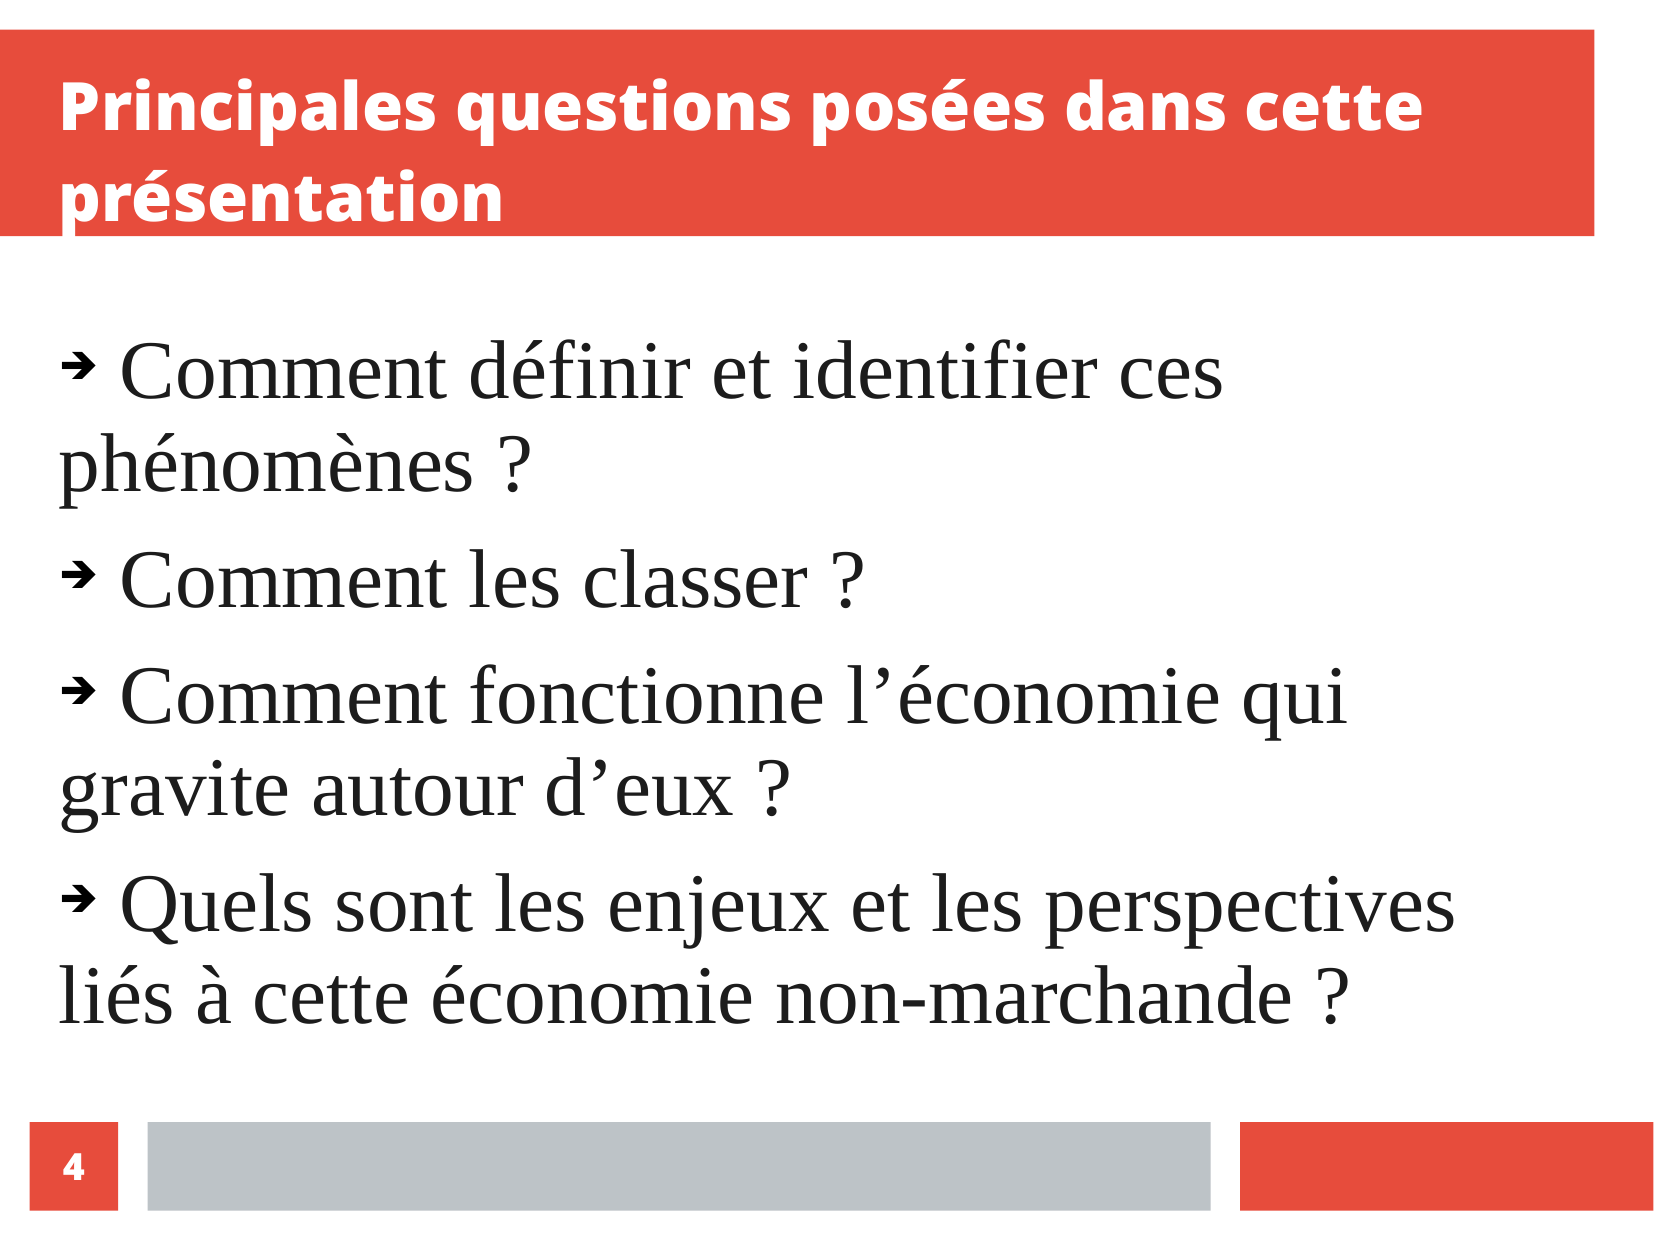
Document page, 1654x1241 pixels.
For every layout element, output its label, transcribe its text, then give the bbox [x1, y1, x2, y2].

list Comment définir et identifier ces phénomènes ? Comment les classer ? Comment fonctionne l’économie qui gravite autour d’eux ? Quels sont les enjeux et les perspectives liés à cette économie non-marchande ? [59, 324, 1565, 1093]
title Principales questions posées dans cette présentation [59, 59, 1595, 207]
